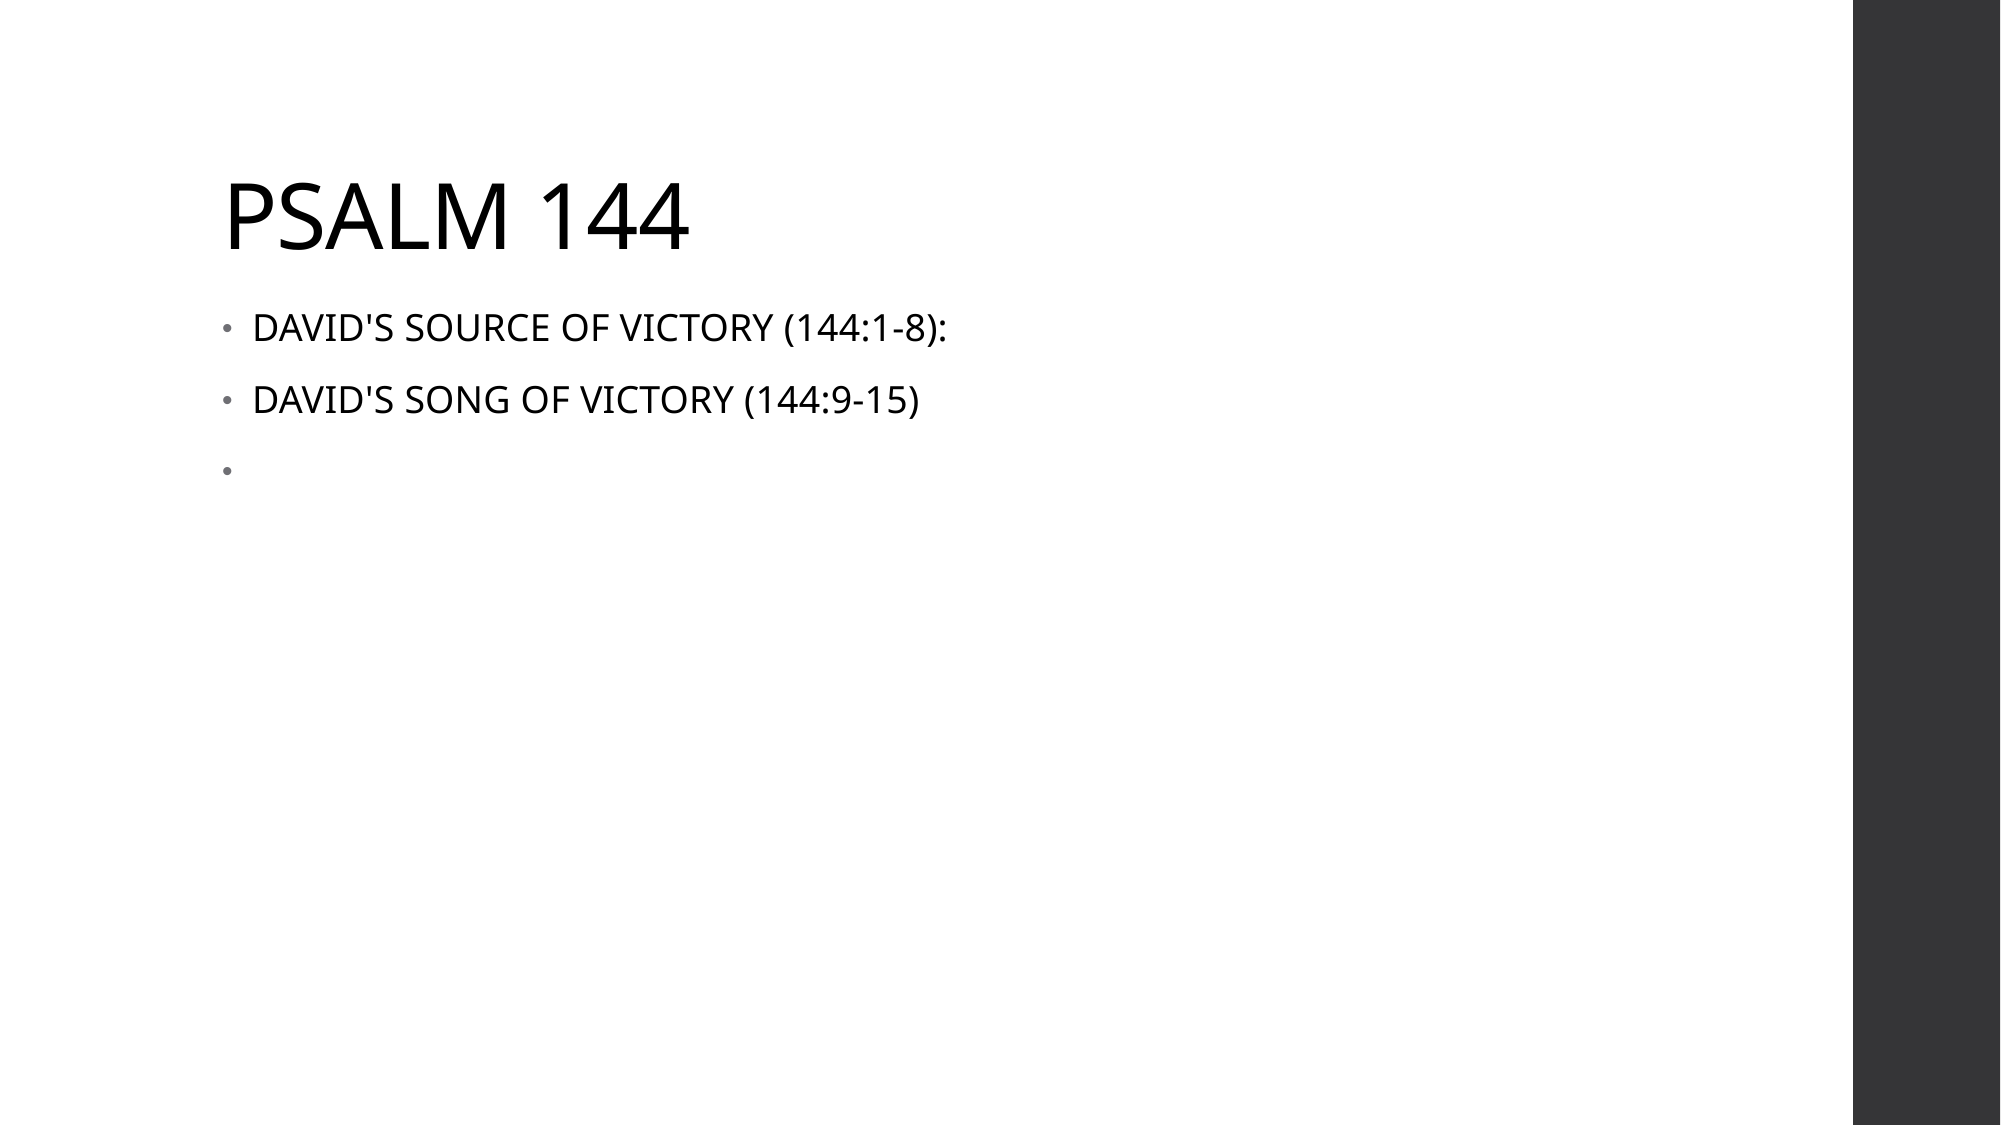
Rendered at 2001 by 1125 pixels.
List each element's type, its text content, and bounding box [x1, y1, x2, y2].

title PSALM 144 [206, 60, 1797, 278]
list DAVID'S SOURCE OF VICTORY (144:1-8): DAVID'S SONG OF VICTORY (144:9-15) [206, 299, 1617, 1014]
